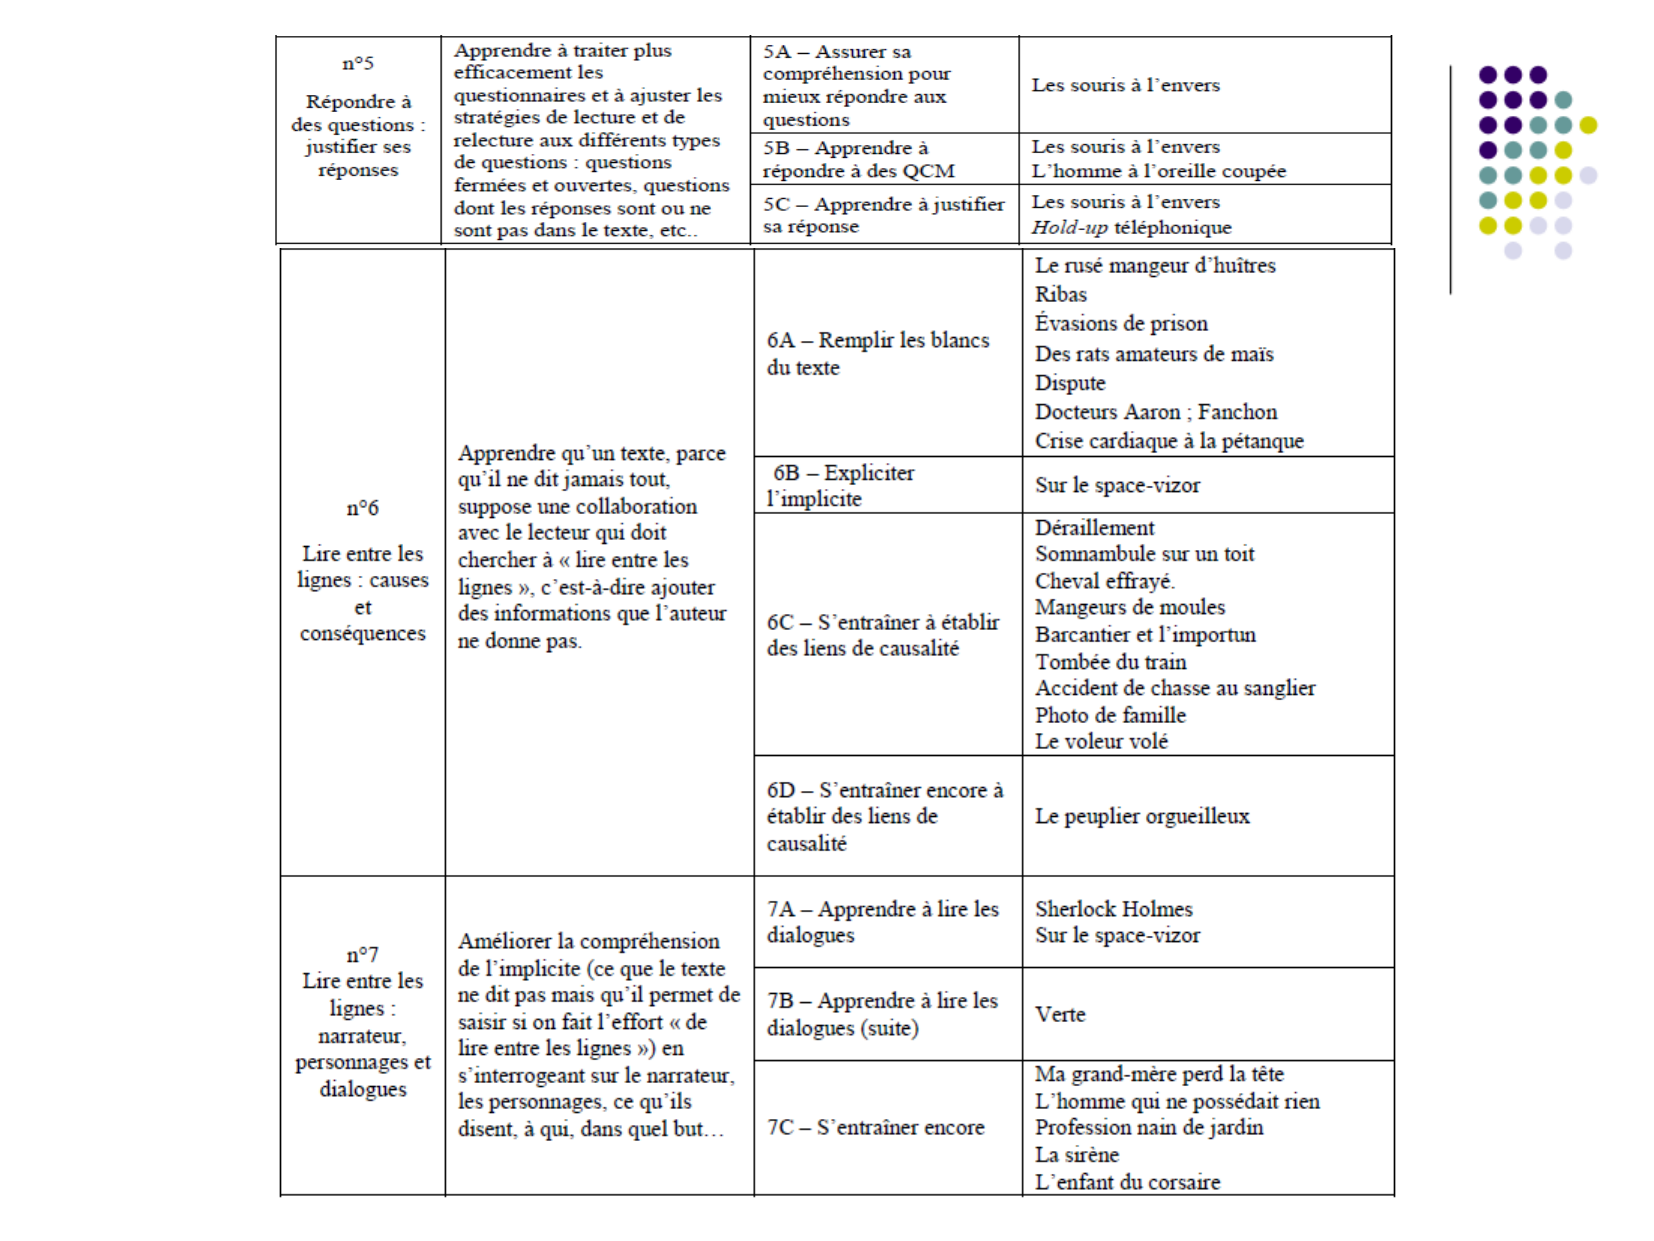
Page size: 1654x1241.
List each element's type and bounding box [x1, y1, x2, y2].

picture [259, 35, 1630, 1205]
